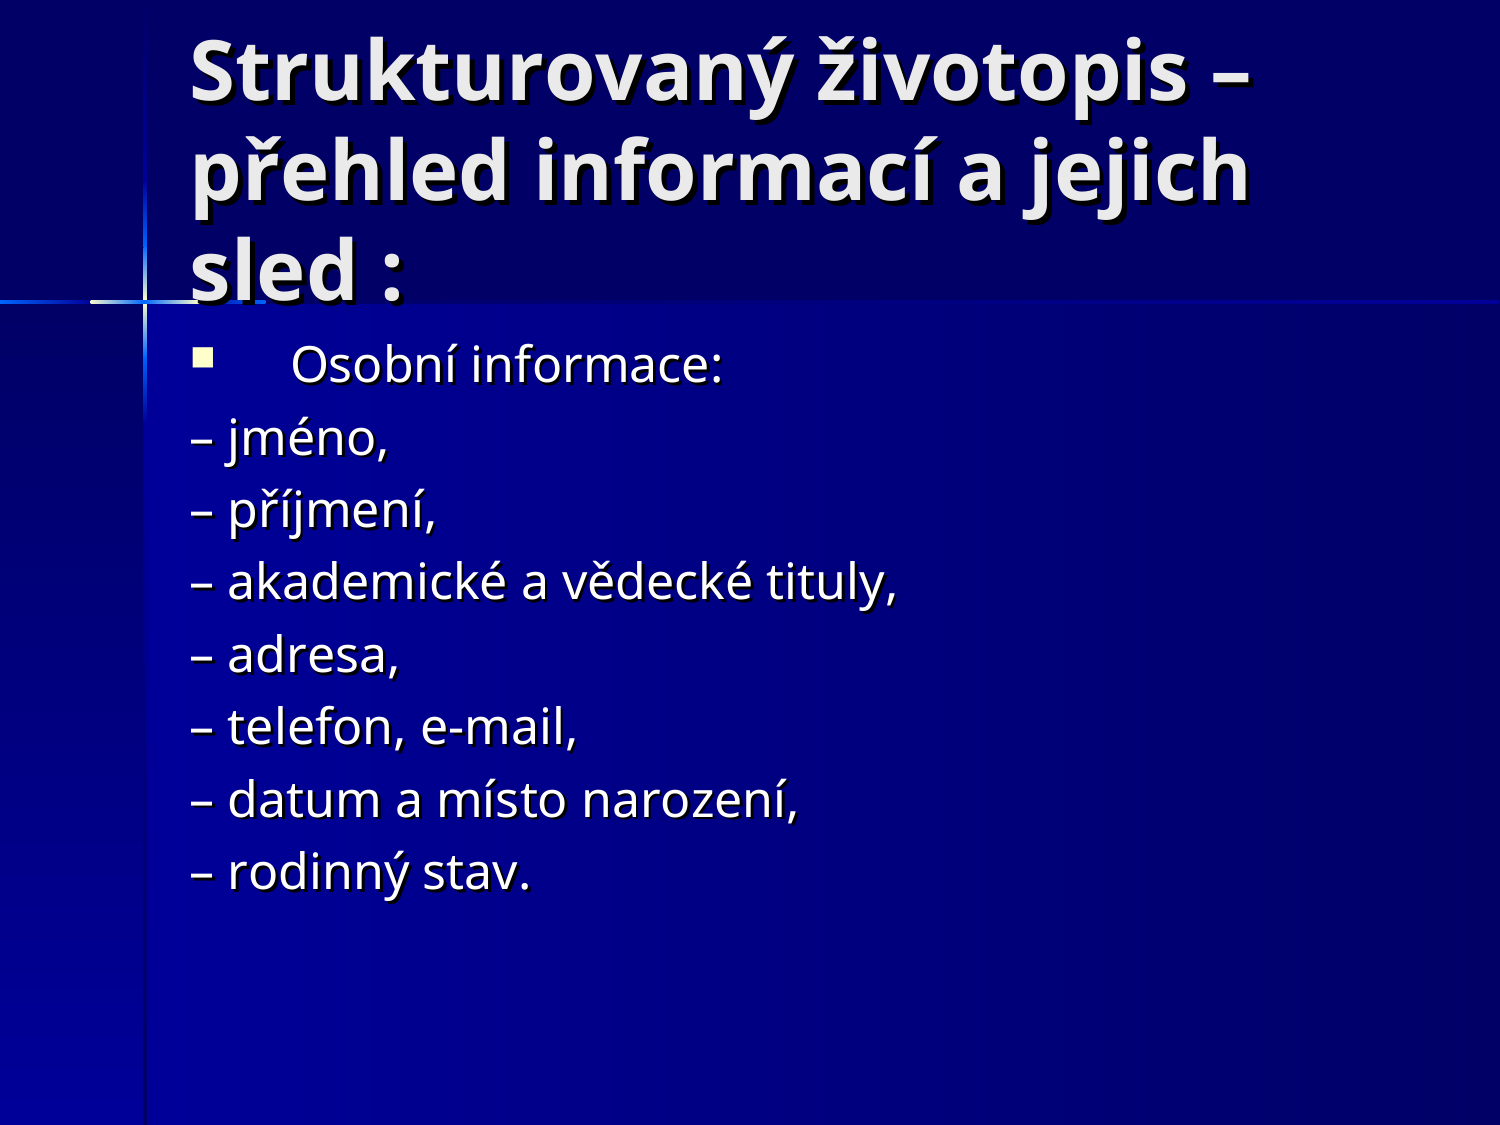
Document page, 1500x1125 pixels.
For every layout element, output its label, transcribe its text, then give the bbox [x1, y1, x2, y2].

list Osobní informace: – jméno, – příjmení, – akademické a vědecké tituly, – adresa, – telefon, e-mail, – datum a místo narození, – rodinný stav. [174, 324, 1413, 1001]
title Strukturovaný životopis – přehled informací a jejich sled : [174, 9, 1413, 324]
